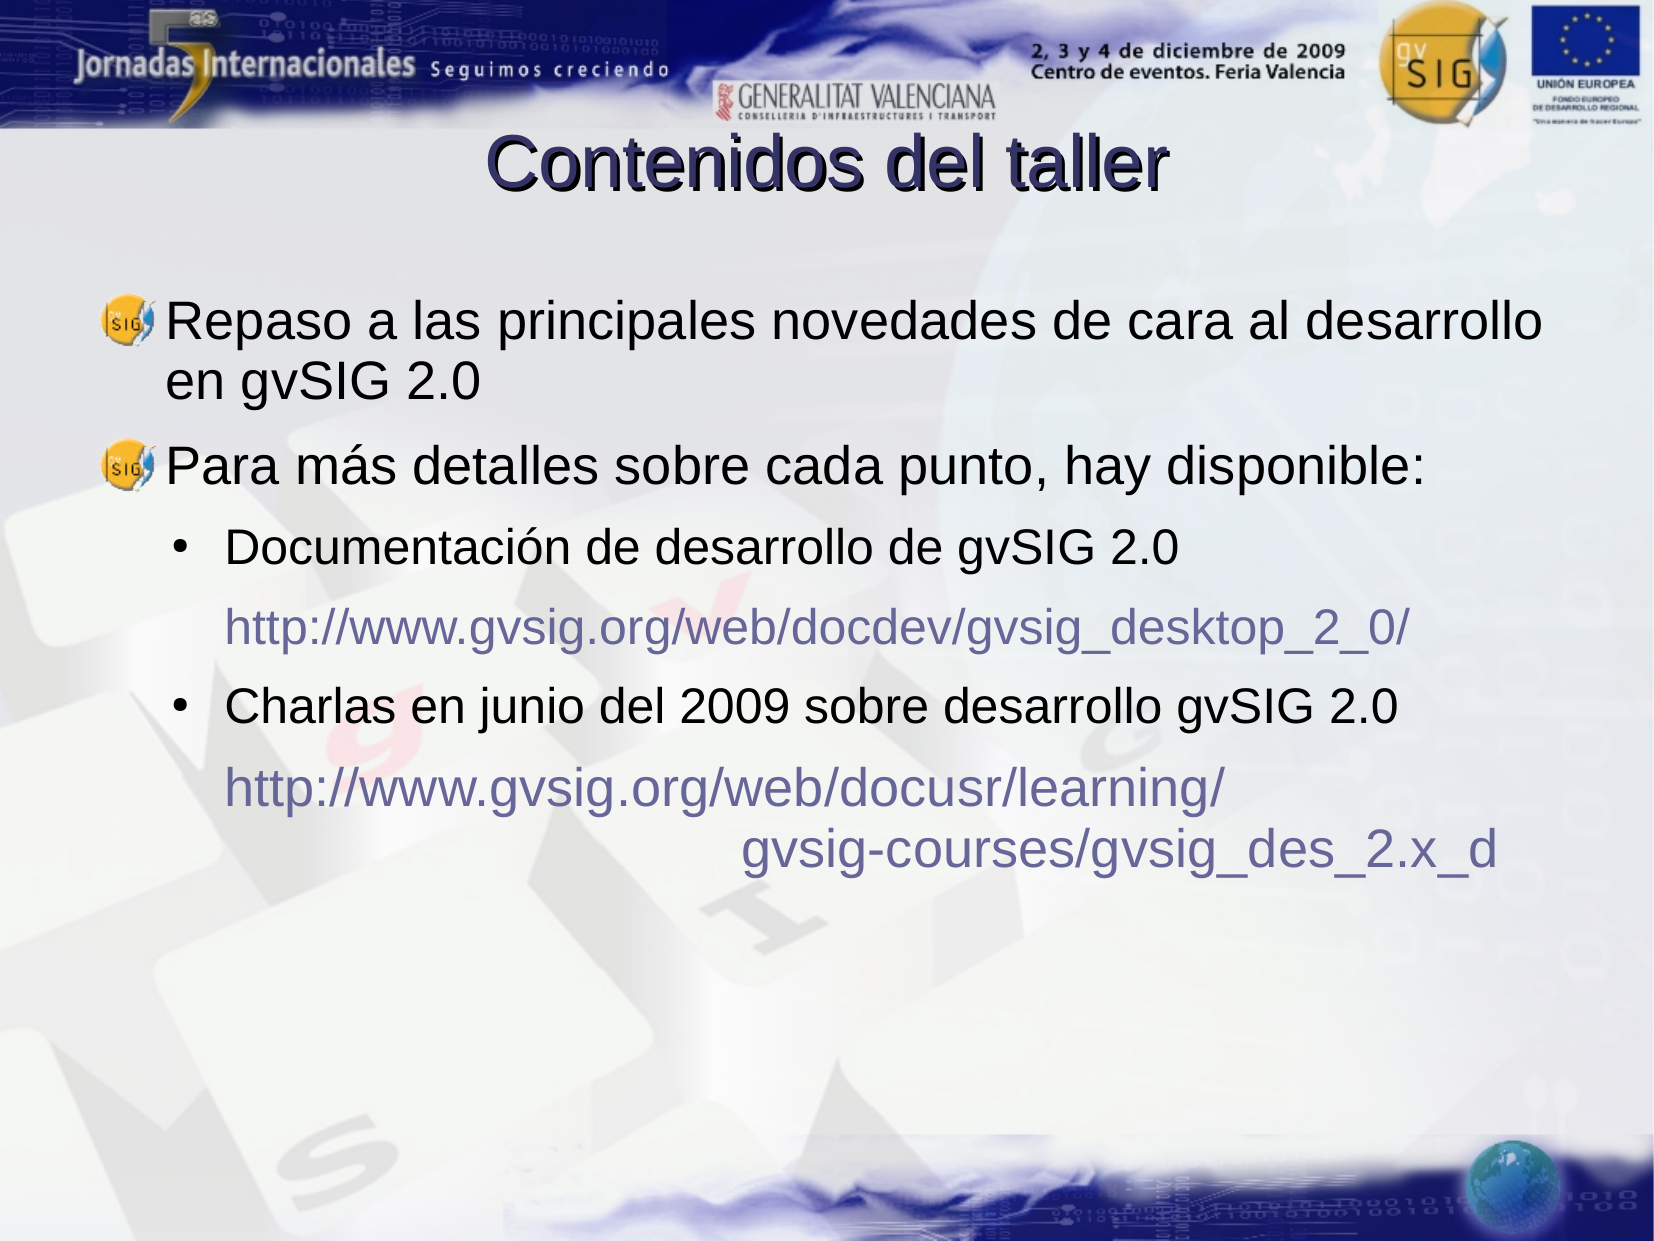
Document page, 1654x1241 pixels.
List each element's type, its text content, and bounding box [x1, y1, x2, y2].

title Contenidos del taller [82, 47, 1571, 258]
list Repaso a las principales novedades de cara al desarrollo en gvSIG 2.0 Para más detalles sobre cada punto, hay disponible: Documentación de desarrollo de gvSIG 2.0 http://www.gvsig.org/web/docdev/gvsig_desktop_2_0/ Charlas en junio del 2009 sobre desarrollo gvSIG 2.0 http://www.gvsig.org/web/docusr/learning/ gvsig-courses/gvsig_des_2.x_d [82, 290, 1571, 1109]
picture [0, 0, 1654, 1241]
